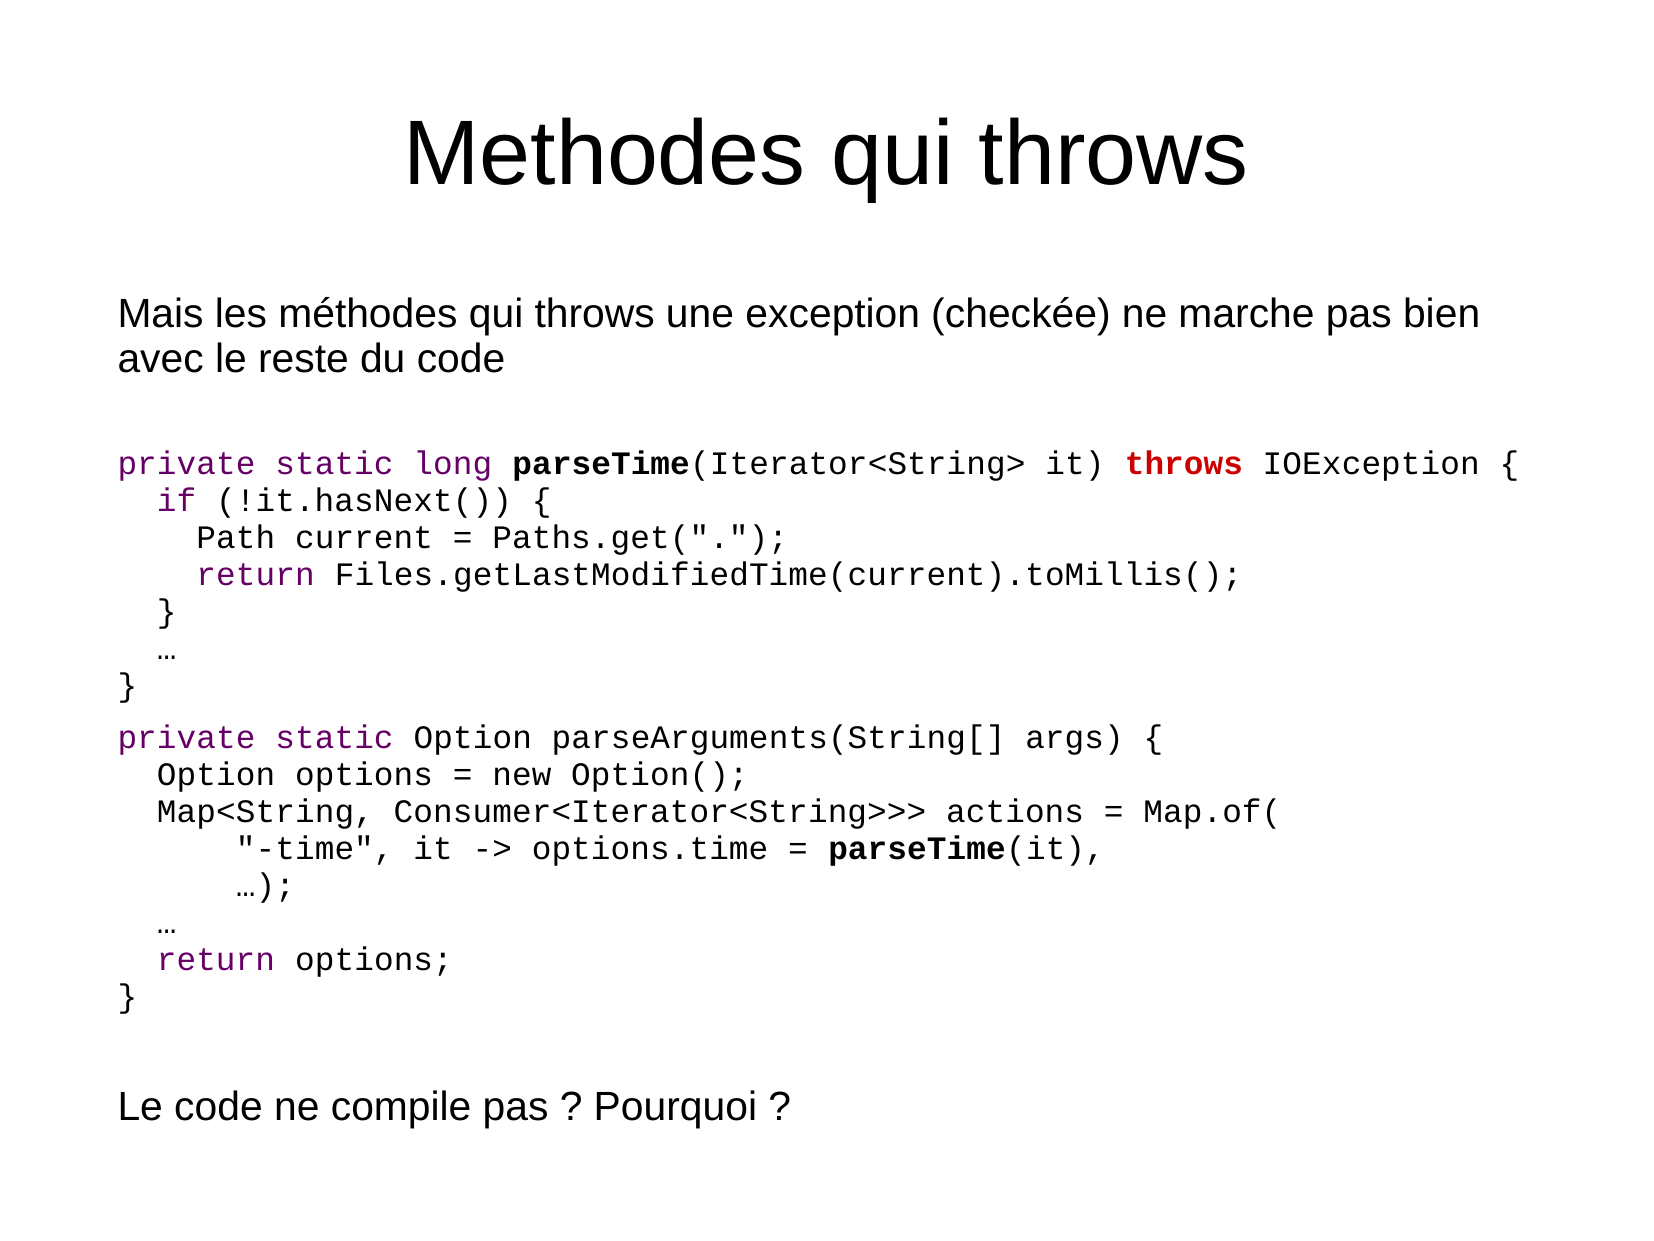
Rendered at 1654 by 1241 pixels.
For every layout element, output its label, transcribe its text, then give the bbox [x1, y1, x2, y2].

list Mais les méthodes qui throws une exception (checkée) ne marche pas bien avec le reste du code private static long parseTime(Iterator<String> it) throws IOException { if (!it.hasNext()) { Path current = Paths.get("."); return Files.getLastModifiedTime(current).toMillis(); } … } private static Option parseArguments(String[] args) { Option options = new Option(); Map<String, Consumer<Iterator<String>>> actions = Map.of( "-time", it -> options.time = parseTime(it), …); … return options; } Le code ne compile pas ? Pourquoi ? [82, 290, 1571, 1141]
title Methodes qui throws [82, 49, 1571, 257]
